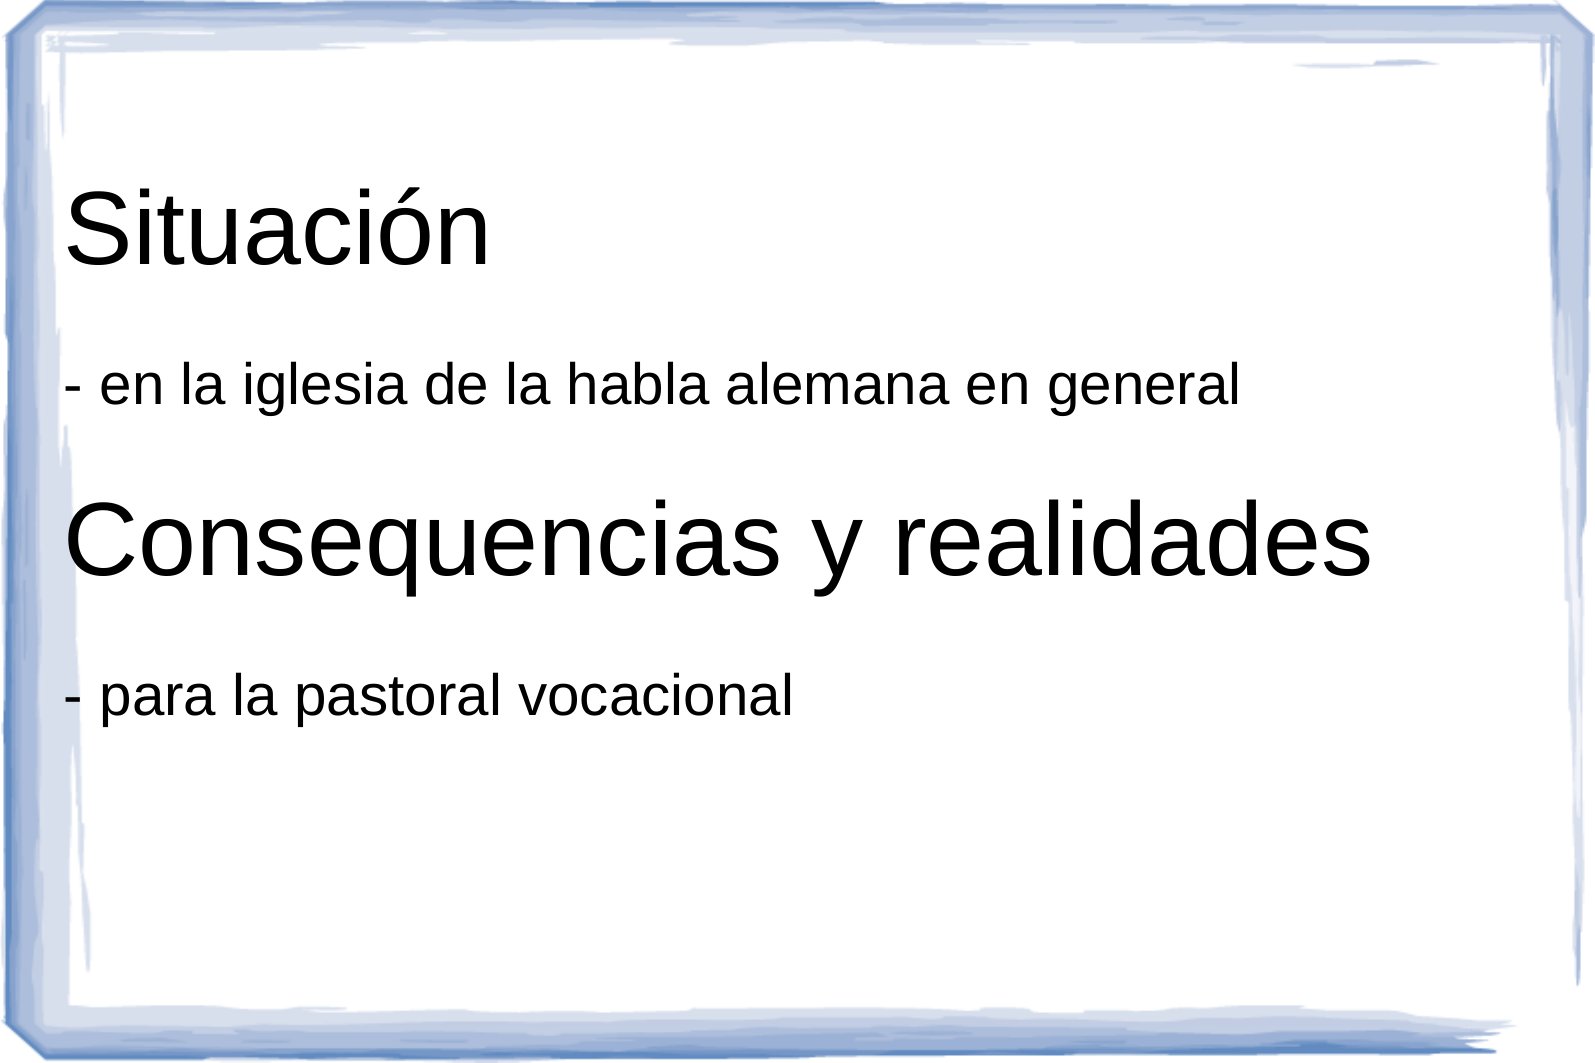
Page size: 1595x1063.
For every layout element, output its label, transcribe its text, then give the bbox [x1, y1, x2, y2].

text_box Situación - en la iglesia de la habla alemana en general Consequencias y realidades - para la pastoral vocacional [49, 78, 1562, 991]
